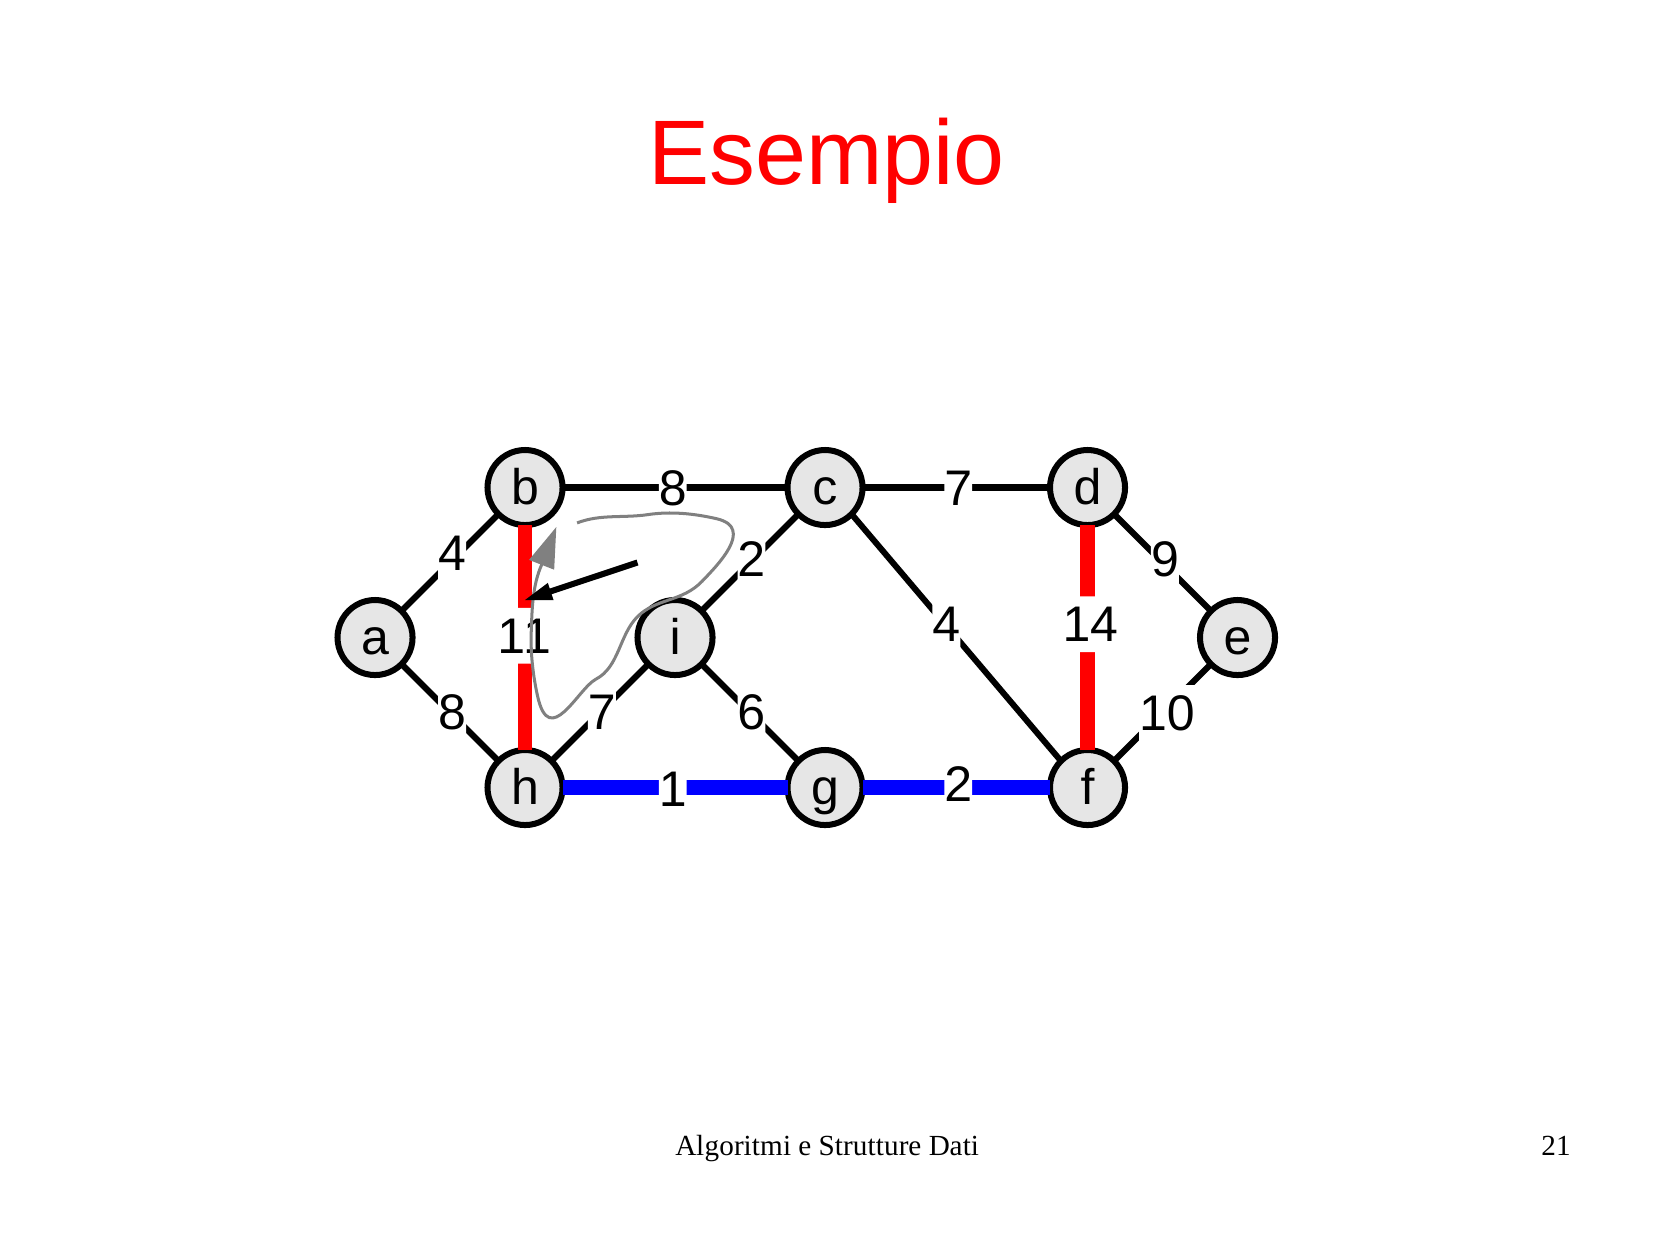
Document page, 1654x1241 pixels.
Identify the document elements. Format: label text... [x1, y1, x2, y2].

text_box c [787, 450, 863, 526]
text_box 1 [658, 761, 687, 818]
text_box 6 [737, 684, 766, 741]
text_box b [487, 450, 563, 525]
text_box f [1050, 750, 1126, 826]
text_box 7 [587, 684, 616, 741]
text_box 2 [737, 531, 766, 588]
text_box i [637, 600, 713, 676]
text_box 11 [533, 607, 557, 664]
text_box 11 [497, 607, 530, 664]
text_box d [1050, 450, 1126, 525]
text_box 7 [944, 460, 973, 517]
text_box a [337, 600, 413, 676]
text_box 4 [932, 596, 961, 653]
text_box 4 [438, 525, 467, 581]
text_box 8 [438, 684, 467, 741]
text_box e [1200, 600, 1276, 676]
title Esempio [82, 49, 1571, 257]
text_box 2 [944, 756, 973, 812]
text_box 10 [1139, 685, 1195, 741]
text_box 14 [1062, 596, 1119, 653]
text_box 9 [1150, 531, 1179, 588]
text_box h [487, 750, 563, 826]
text_box 8 [658, 460, 687, 512]
text_box g [788, 750, 863, 826]
